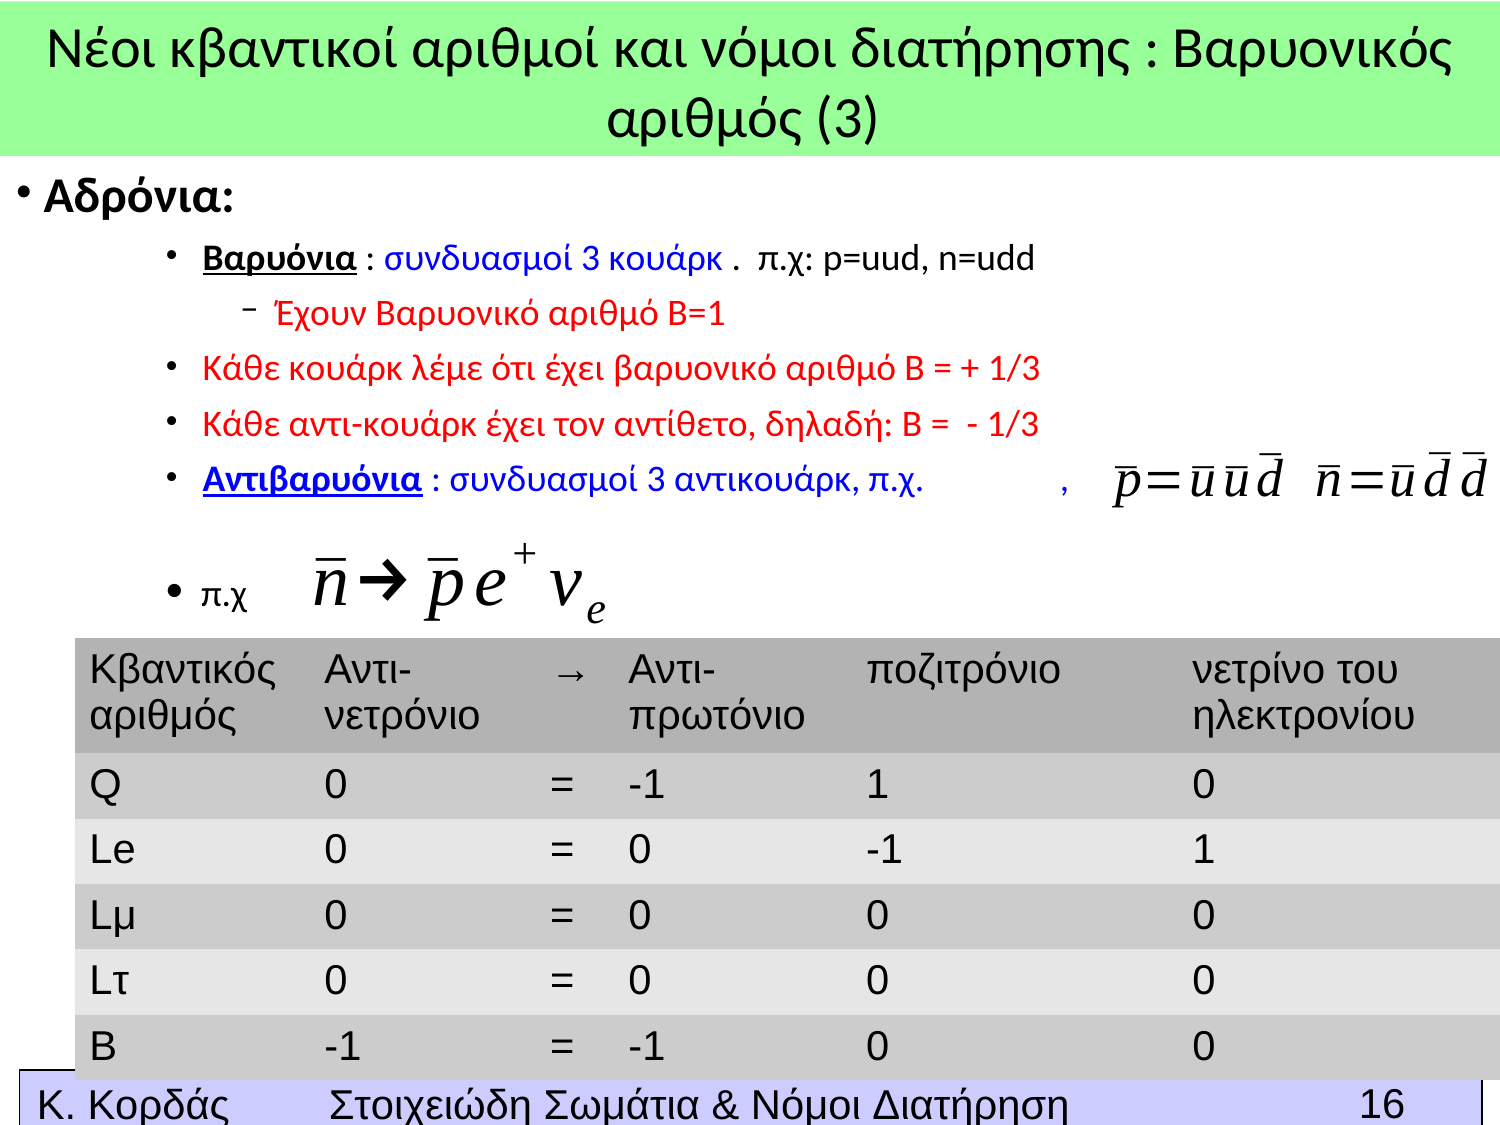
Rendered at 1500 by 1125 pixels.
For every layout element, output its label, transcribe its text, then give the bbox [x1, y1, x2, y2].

table_cell -1 [310, 1015, 535, 1080]
table_cell Lμ [75, 884, 310, 949]
table_cell 0 [1178, 949, 1500, 1015]
table_cell 0 [1178, 753, 1500, 819]
table_cell 0 [1178, 884, 1500, 949]
table_cell = [535, 819, 614, 884]
table_cell = [535, 949, 614, 1015]
table_cell Lτ [75, 949, 310, 1015]
table_cell 0 [614, 884, 851, 949]
chart [1095, 450, 1300, 511]
table_cell 0 [614, 819, 851, 884]
table_cell 0 [310, 819, 535, 884]
table_cell 1 [851, 753, 1178, 819]
table_cell -1 [614, 1015, 851, 1080]
table_header → [535, 638, 614, 753]
table_cell = [535, 884, 614, 949]
chart [1302, 449, 1500, 510]
table_cell Le [75, 819, 310, 884]
table_cell 0 [1178, 1015, 1500, 1080]
table_cell = [535, 753, 614, 819]
chart [294, 526, 626, 632]
text_box Αδρόνια: Βαρυόνια : συνδυασμοί 3 κουάρκ . π.χ: p=uud, n=udd Έχουν Bαρυονικό αριθμό B=1 Κάθε κουάρκ λέμε ότι έχει βαρυονικό αριθμό Β = + 1/3 Κάθε αντι-κουάρκ έχει τον αντίθετο, δηλαδή: Β = - 1/3 Αντιβαρυόνια : συνδυασμοί 3 αντικουάρκ, π.χ. , π.χ [0, 154, 1424, 1013]
table_cell Q [75, 753, 310, 819]
table_header Αντι-πρωτόνιο [614, 638, 851, 753]
table_cell 0 [310, 949, 535, 1015]
table_cell 0 [851, 949, 1178, 1015]
table_cell 0 [614, 949, 851, 1015]
text_box Νέοι κβαντικοί αριθμοί και νόμοι διατήρησης : Βαρυονικός αριθμός (3) [0, 1, 1500, 156]
table_cell 0 [310, 884, 535, 949]
table_cell 1 [1178, 819, 1500, 884]
table_cell -1 [851, 819, 1178, 884]
table_header ποζιτρόνιο [851, 638, 1178, 753]
table_cell 0 [851, 1015, 1178, 1080]
table_header Κβαντικός αριθμός [75, 638, 310, 753]
table_header νετρίνο του ηλεκτρονίου [1178, 638, 1500, 753]
table_cell Β [75, 1015, 310, 1080]
table_header Αντι-νετρόνιο [310, 638, 535, 753]
table_cell -1 [614, 753, 851, 819]
table_cell 0 [851, 884, 1178, 949]
table_cell = [535, 1015, 614, 1080]
table_cell 0 [310, 753, 535, 819]
